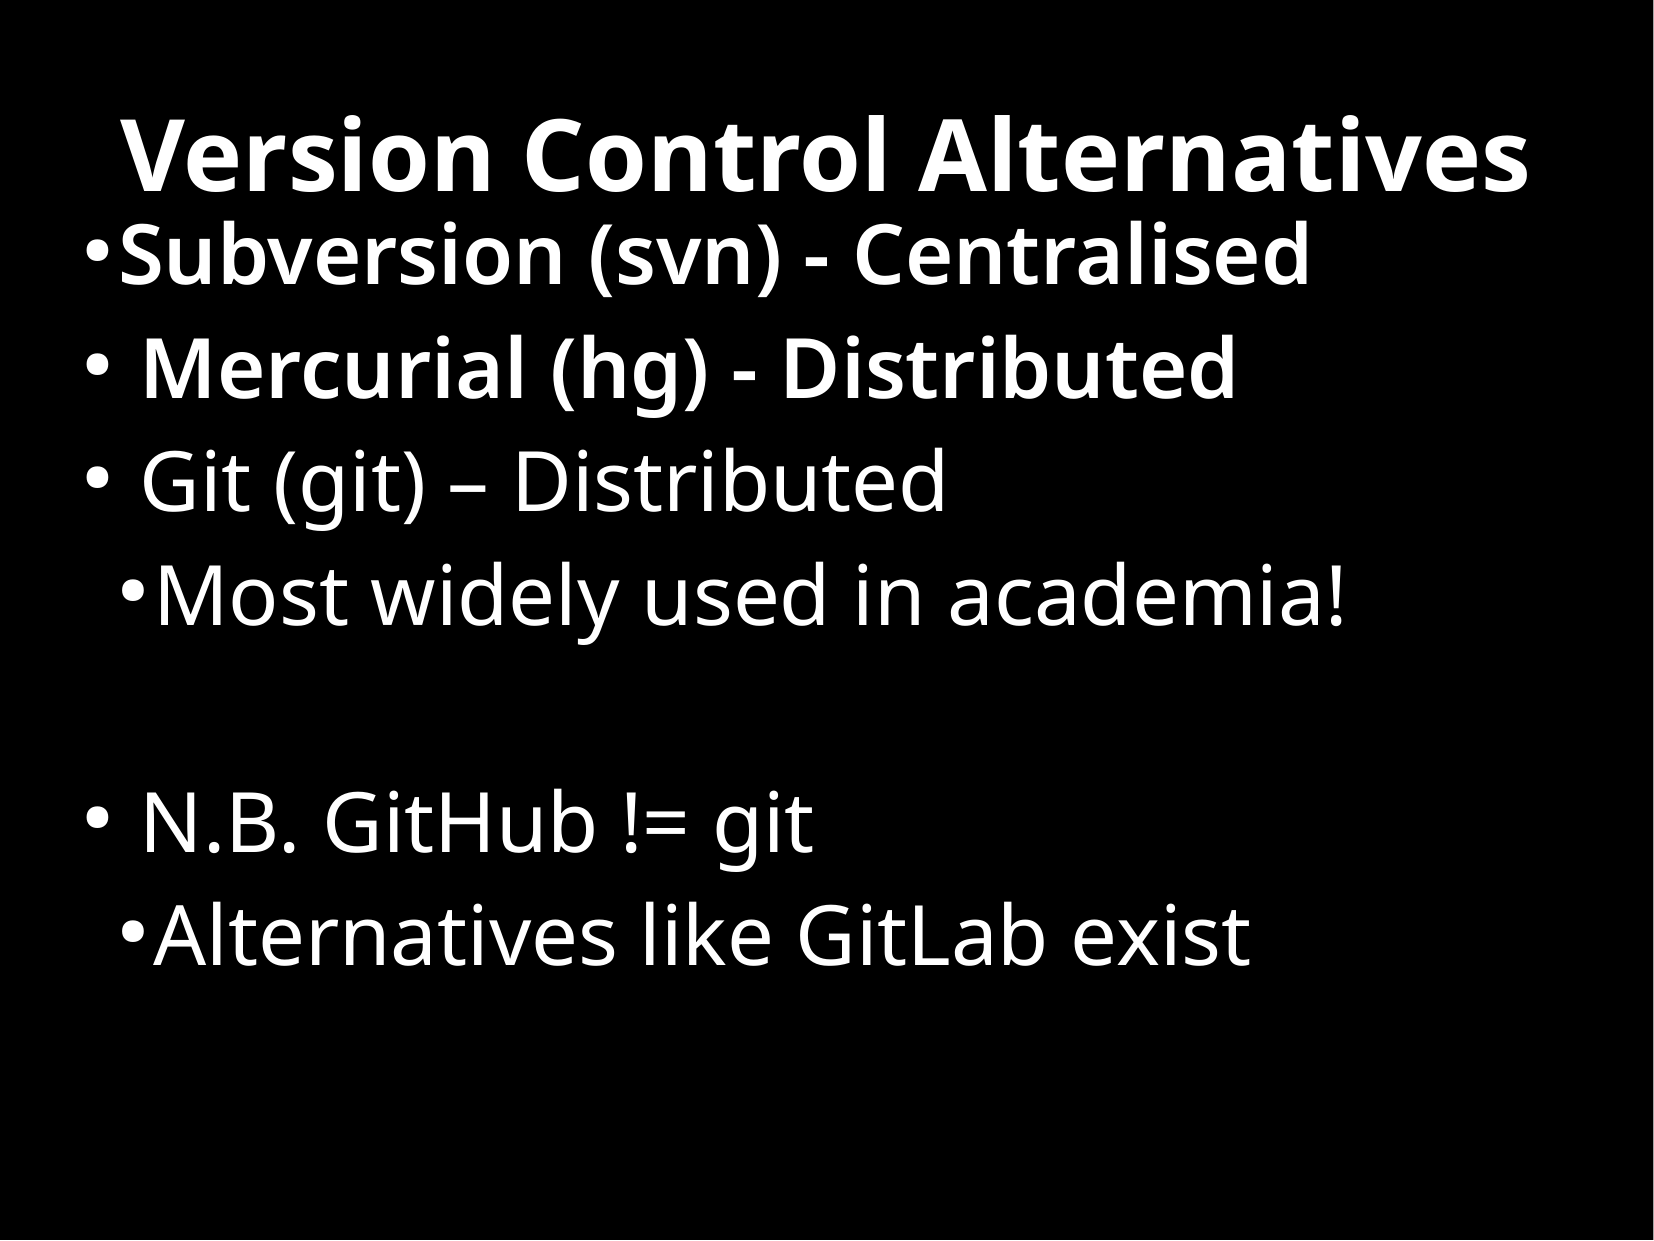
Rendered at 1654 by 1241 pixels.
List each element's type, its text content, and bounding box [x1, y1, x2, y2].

title Version Control Alternatives [82, 49, 1571, 125]
subtitle Subversion (svn) - Centralised Mercurial (hg) - Distributed Git (git) – Distributed Most widely used in academia! N.B. GitHub != git Alternatives like GitLab exist [82, 125, 1571, 1174]
